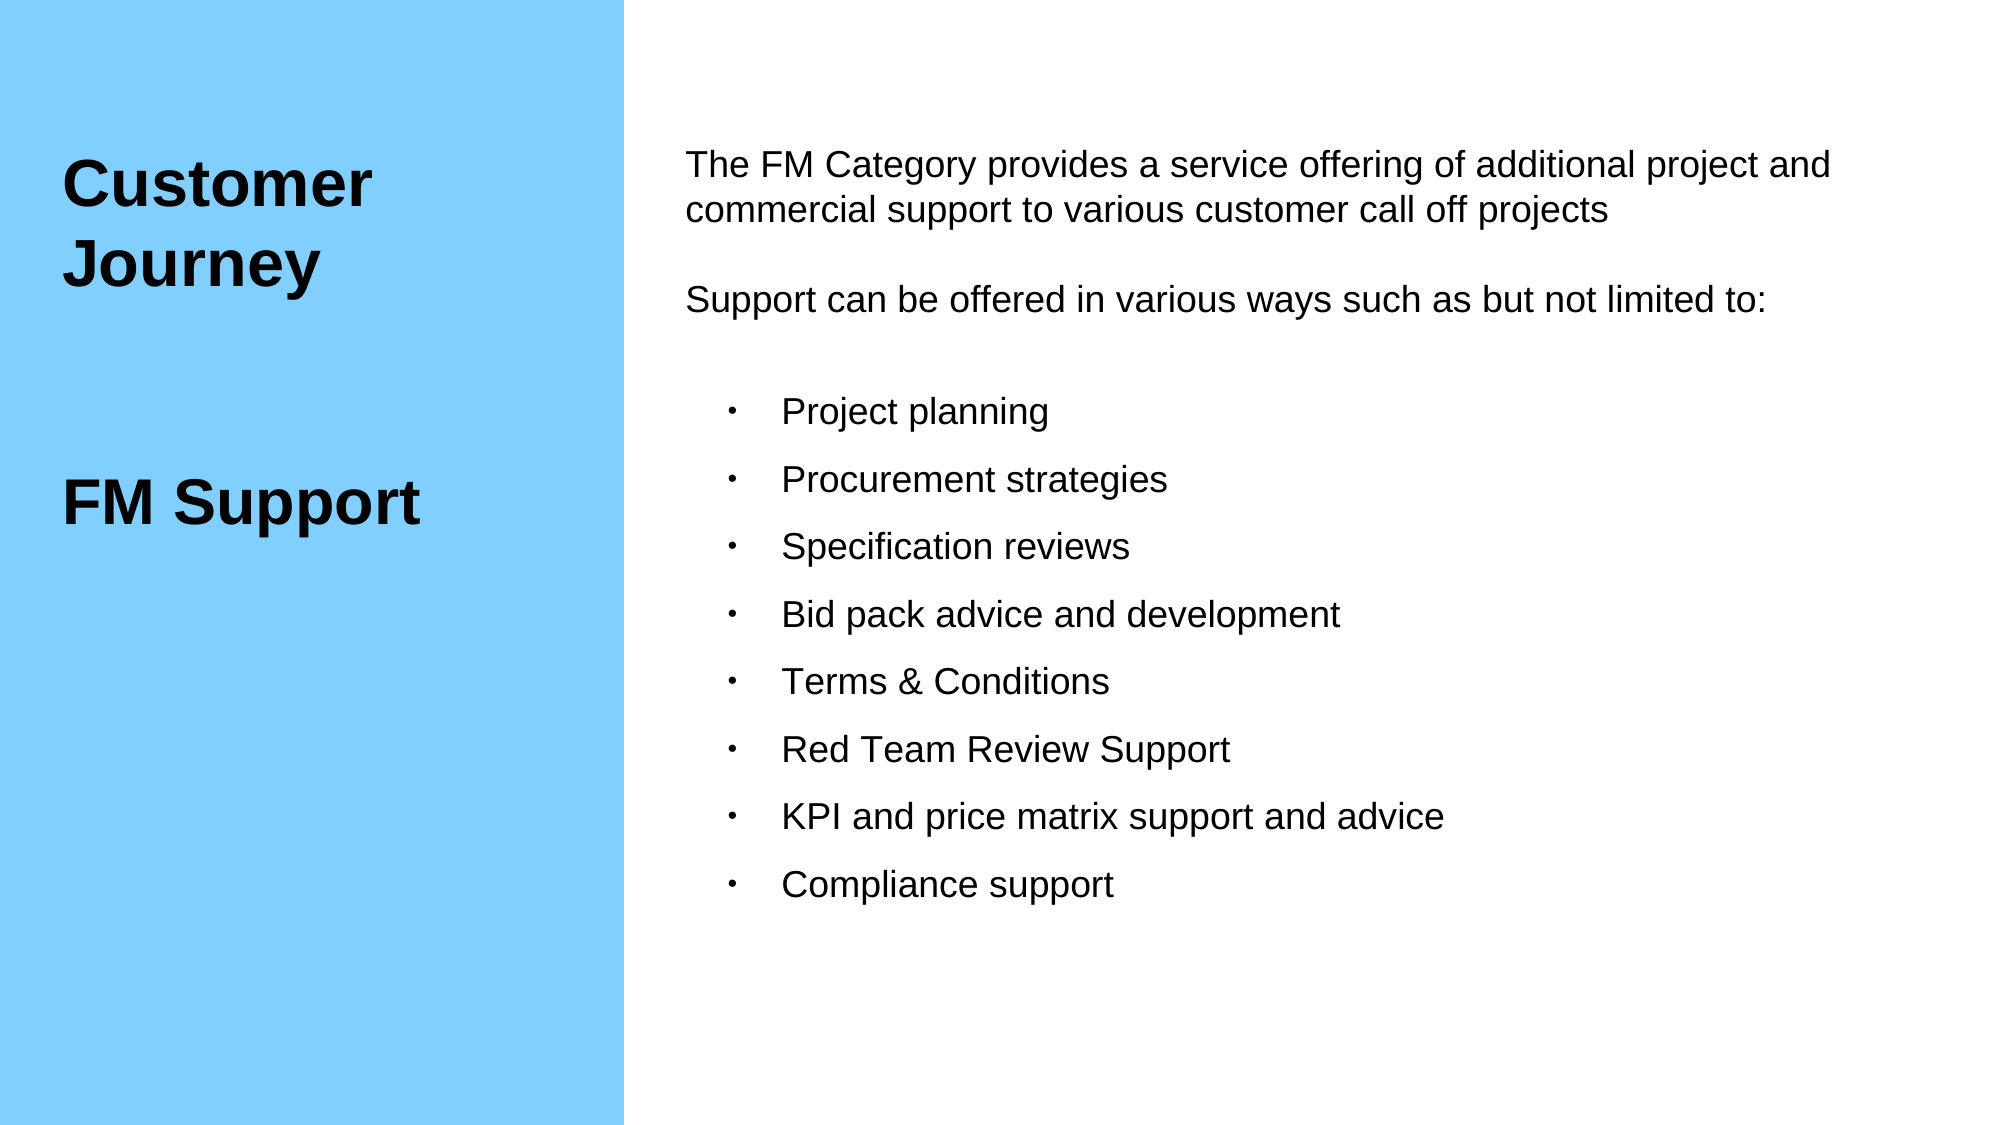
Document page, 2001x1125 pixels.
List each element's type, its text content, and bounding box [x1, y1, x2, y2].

title Customer Journey FM Support [62, 139, 564, 279]
title The FM Category provides a service offering of additional project and commercial support to various customer call off projects Support can be offered in various ways such as but not limited to: Project planning Procurement strategies Specification reviews Bid pack advice and development Terms & Conditions Red Team Review Support KPI and price matrix support and advice Compliance support [685, 139, 1876, 935]
